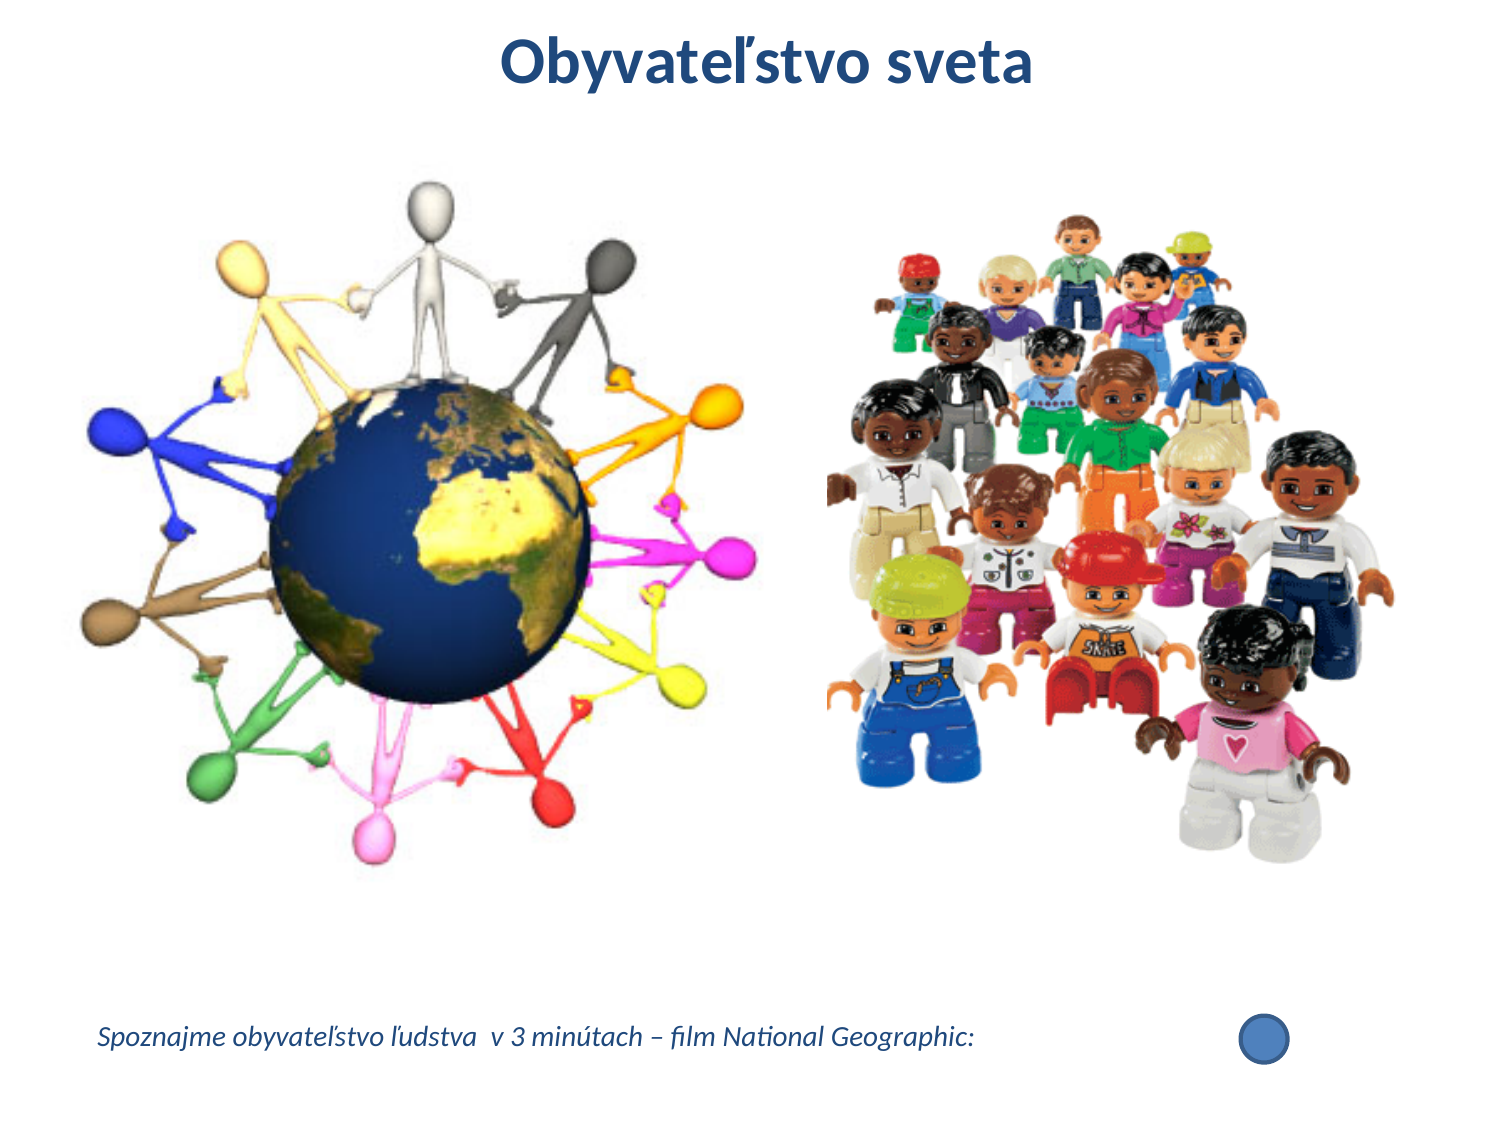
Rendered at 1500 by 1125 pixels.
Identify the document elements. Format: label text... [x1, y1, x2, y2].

text_box Obyvateľstvo sveta [163, 9, 1372, 105]
text_box [1240, 1015, 1288, 1063]
picture [5, 105, 1404, 926]
text_box Spoznajme obyvateľstvo ľudstva v 3 minútach – film National Geographic: [82, 1009, 1267, 1061]
